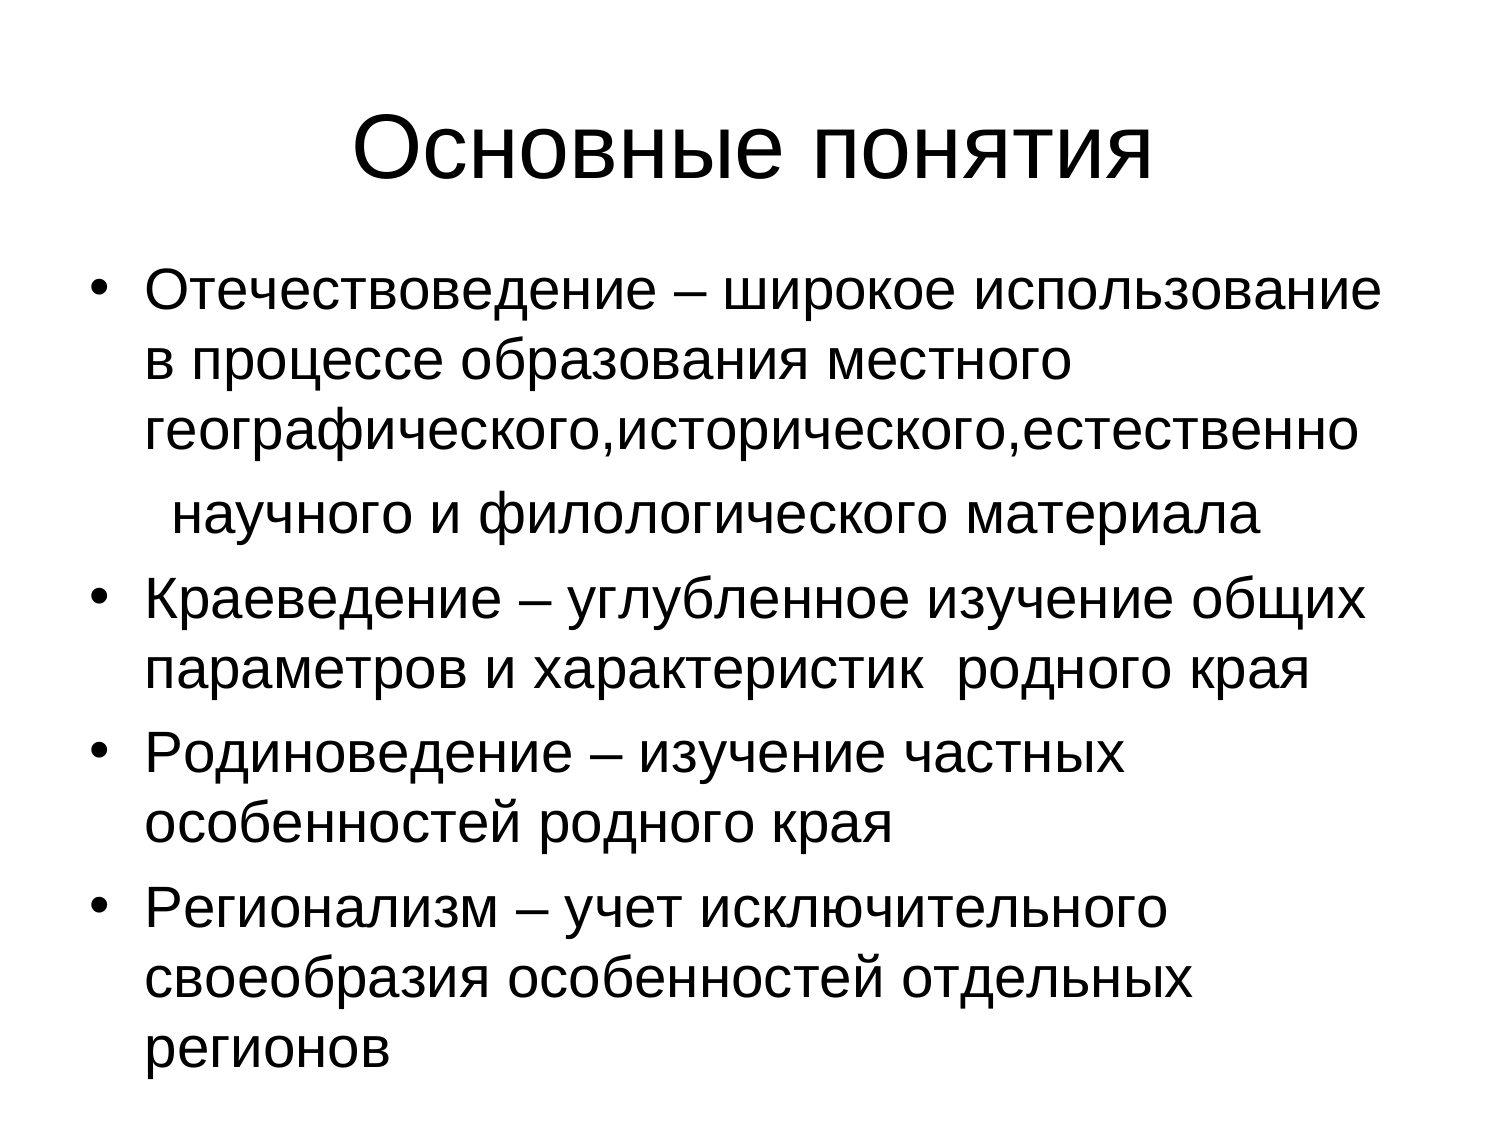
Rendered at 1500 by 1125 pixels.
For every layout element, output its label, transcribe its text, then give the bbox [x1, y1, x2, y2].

title Основные понятия [83, 79, 1424, 205]
list Отечествоведение – широкое использование в процессе образования местного географического,исторического,естественно научного и филологического материала Краеведение – углубленное изучение общих параметров и характеристик родного края Родиноведение – изучение частных особенностей родного края Регионализм – учет исключительного своеобразия особенностей отдельных регионов [75, 243, 1426, 1087]
